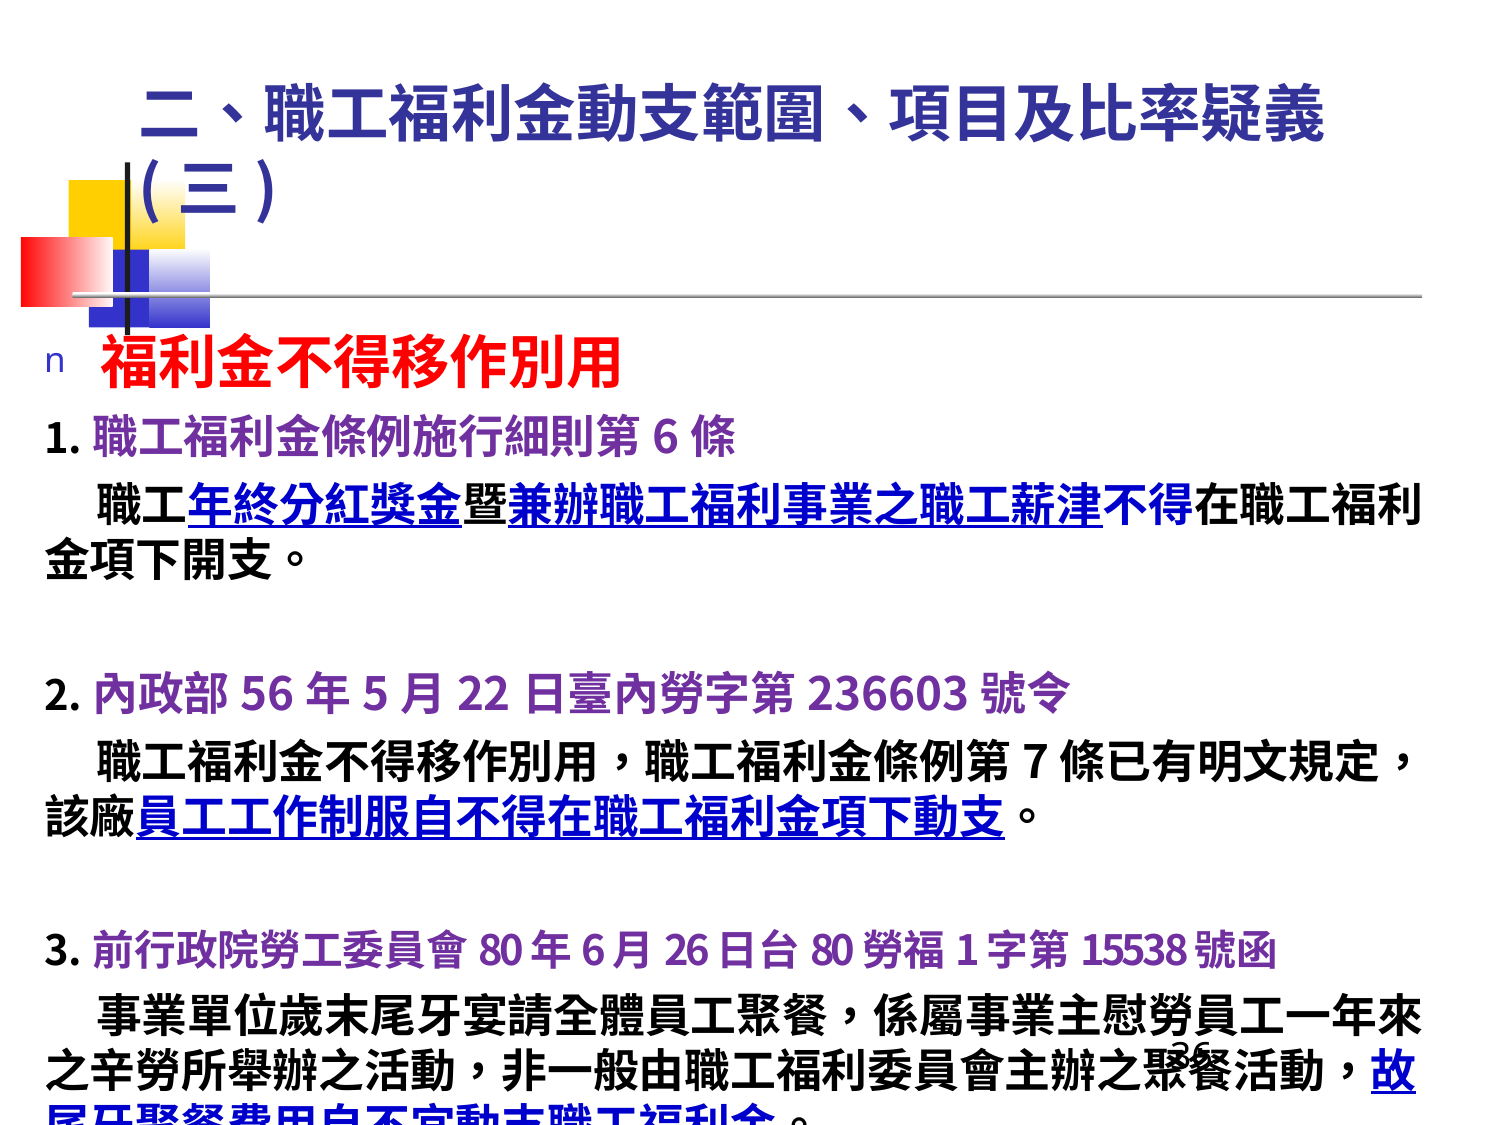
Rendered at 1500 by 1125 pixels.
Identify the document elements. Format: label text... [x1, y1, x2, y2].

slide_number <編號> [1155, 1083, 1468, 1100]
slide_number <編號> [1393, 1084, 1410, 1091]
list 福利金不得移作別用 1.職工福利金條例施行細則第6條 職工年終分紅獎金暨兼辦職工福利事業之職工薪津不得在職工福利金項下開支。 2.內政部56年5月22日臺內勞字第236603號令 職工福利金不得移作別用，職工福利金條例第7條已有明文規定，該廠員工工作制服自不得在職工福利金項下動支。 3.前行政院勞工委員會80年6月26日台80勞福1字第15538號函 事業單位歲末尾牙宴請全體員工聚餐，係屬事業主慰勞員工一年來之辛勞所舉辦之活動，非一般由職工福利委員會主辦之聚餐活動，故尾牙聚餐費用自不宜動支職工福利金。 [29, 331, 1469, 1083]
title 二、職工福利金動支範圍、項目及比率疑義(三) [123, 66, 1447, 200]
